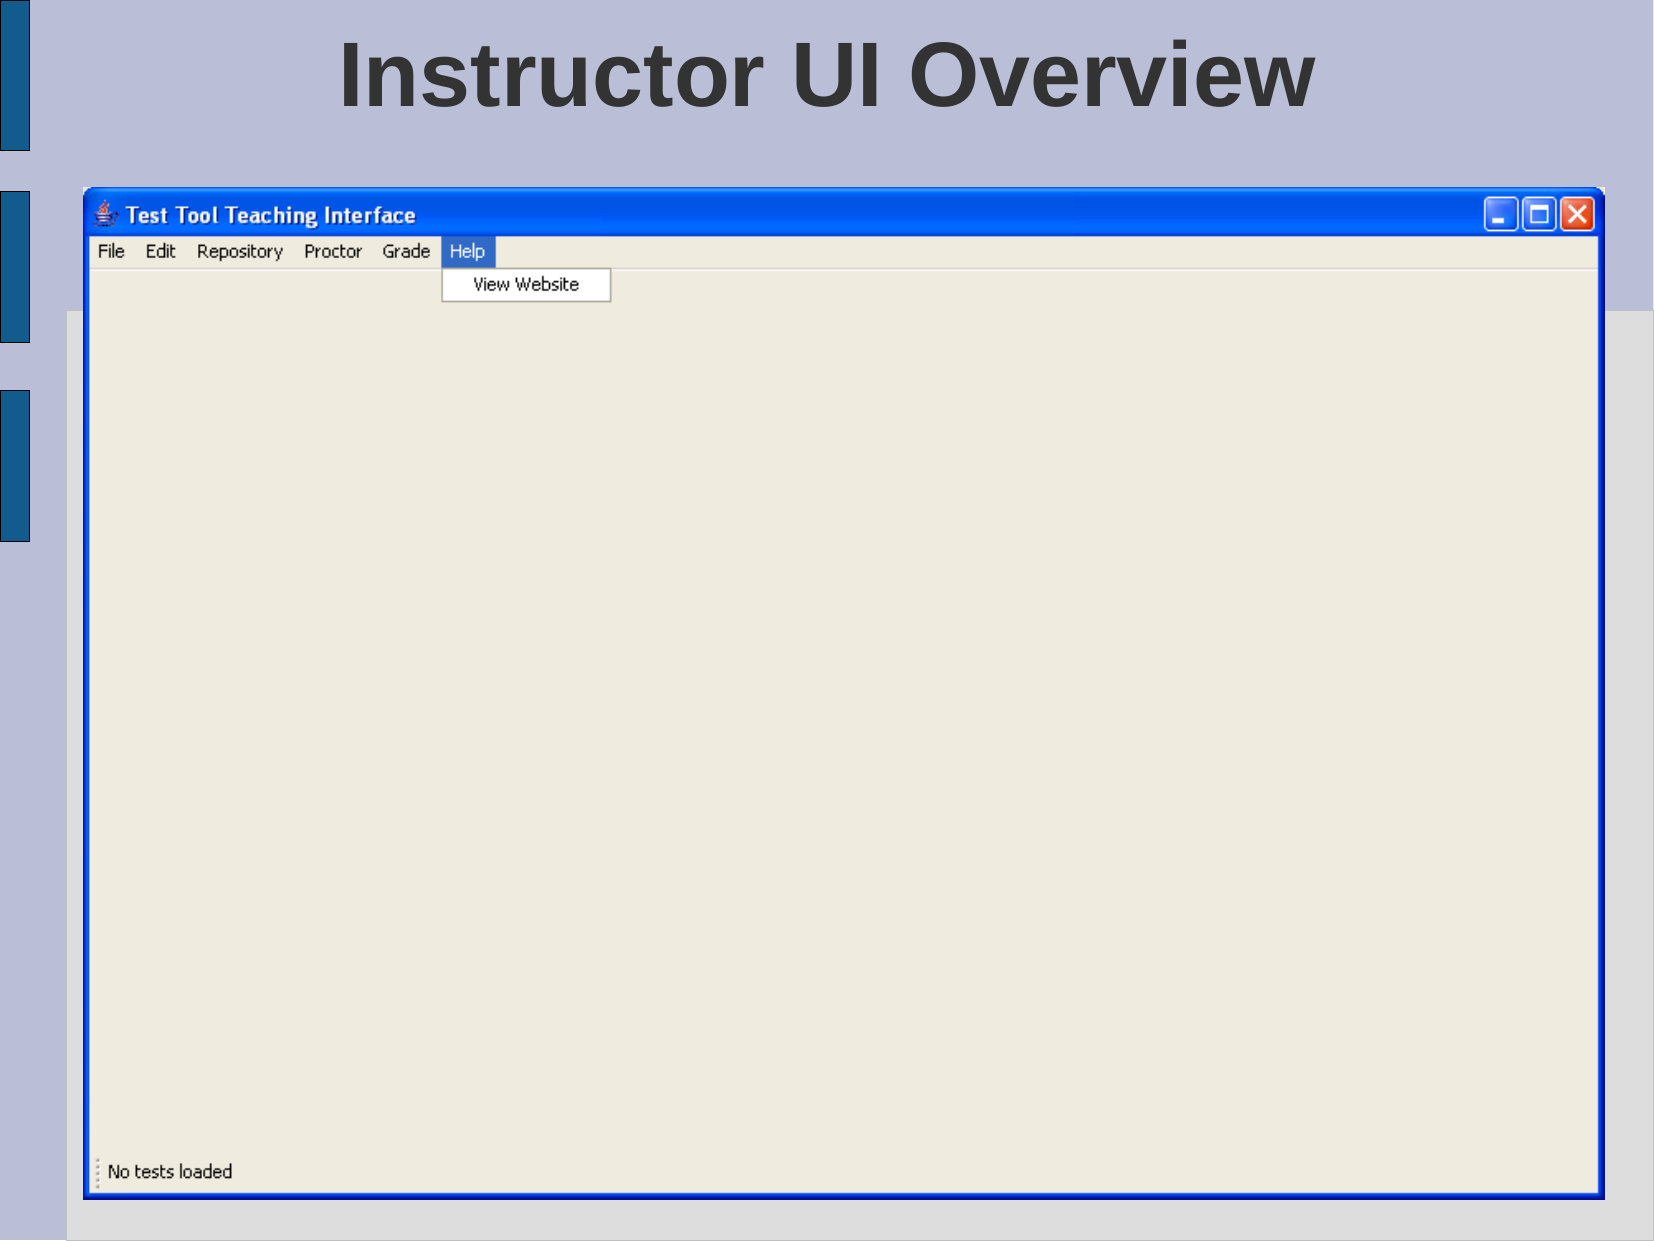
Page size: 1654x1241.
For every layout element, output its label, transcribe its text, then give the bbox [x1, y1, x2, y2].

picture [83, 187, 1605, 1200]
title Instructor UI Overview [121, 0, 1534, 151]
